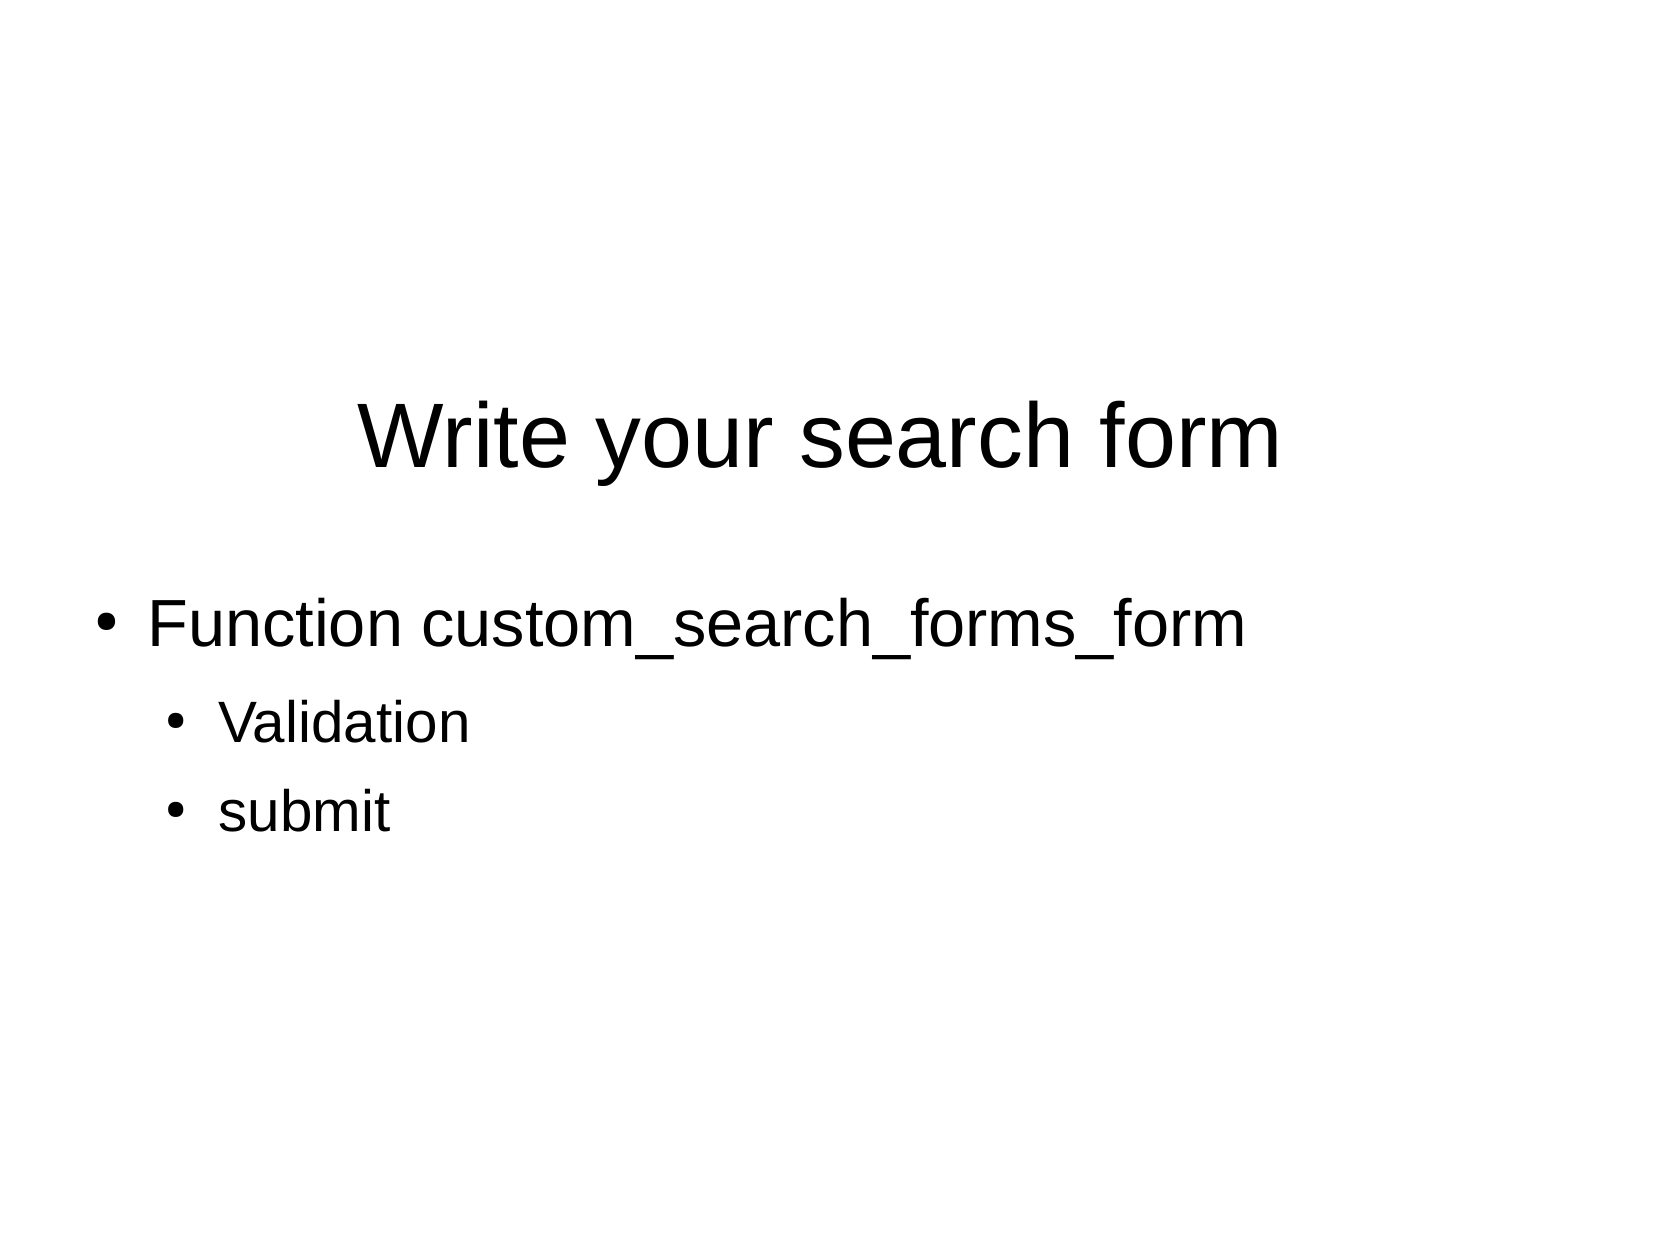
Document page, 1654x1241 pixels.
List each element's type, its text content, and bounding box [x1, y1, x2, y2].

list Function custom_search_forms_form Validation submit [76, 585, 1565, 886]
title Write your search form [76, 339, 1565, 532]
